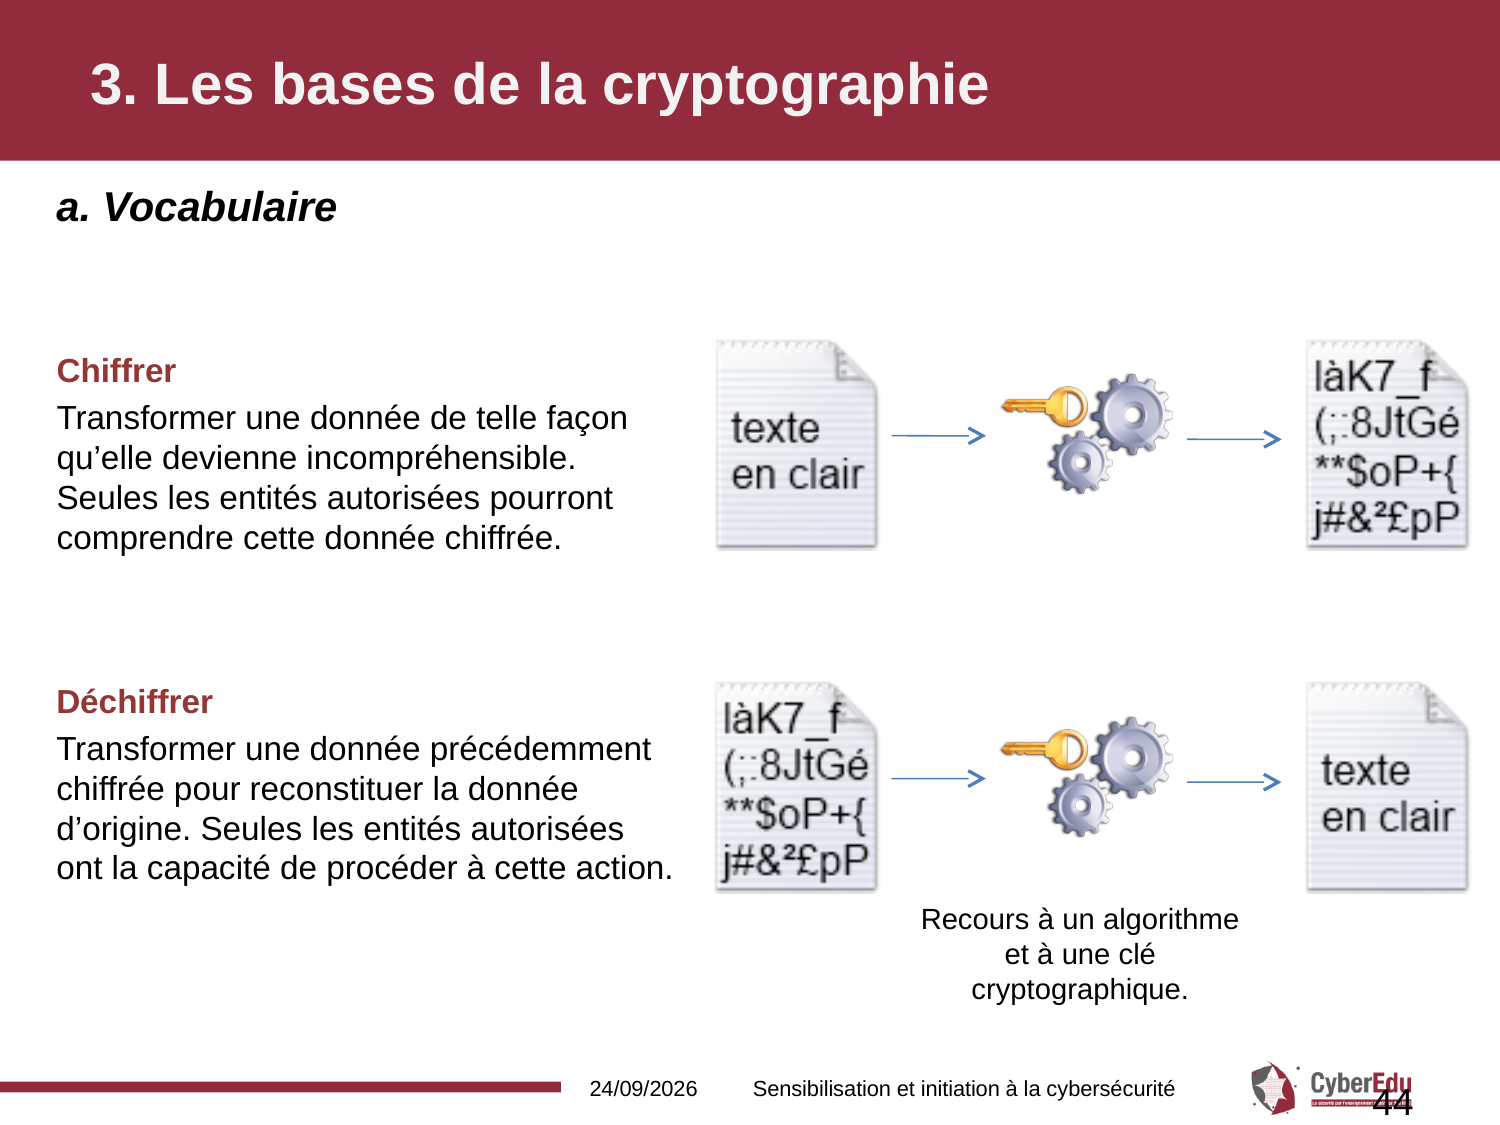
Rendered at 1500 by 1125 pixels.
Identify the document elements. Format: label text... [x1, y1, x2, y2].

picture [1246, 1060, 1412, 1115]
slide_number 15/11/2020 [561, 1057, 727, 1118]
text_box Déchiffrer Transformer une donnée précédemment chiffrée pour reconstituer la donnée d’origine. Seules les entités autorisées ont la capacité de procéder à cette action. [41, 672, 691, 929]
picture [998, 370, 1176, 501]
picture [1281, 338, 1495, 551]
picture [1376, 1094, 1385, 1107]
footer Sensibilisation et initiation à la cybersécurité [738, 1057, 1236, 1118]
text_box a. Vocabulaire [41, 172, 1471, 268]
picture [1396, 1094, 1405, 1107]
picture [691, 680, 904, 894]
picture [1281, 680, 1495, 894]
picture [691, 338, 904, 551]
picture [997, 713, 1176, 844]
text_box Recours à un algorithme et à une clé cryptographique. [903, 893, 1258, 993]
title 3. Les bases de la cryptographie [75, 1, 1425, 161]
text_box Chiffrer Transformer une donnée de telle façon qu’elle devienne incompréhensible. Seules les entités autorisées pourront comprendre cette donnée chiffrée. [41, 342, 692, 598]
